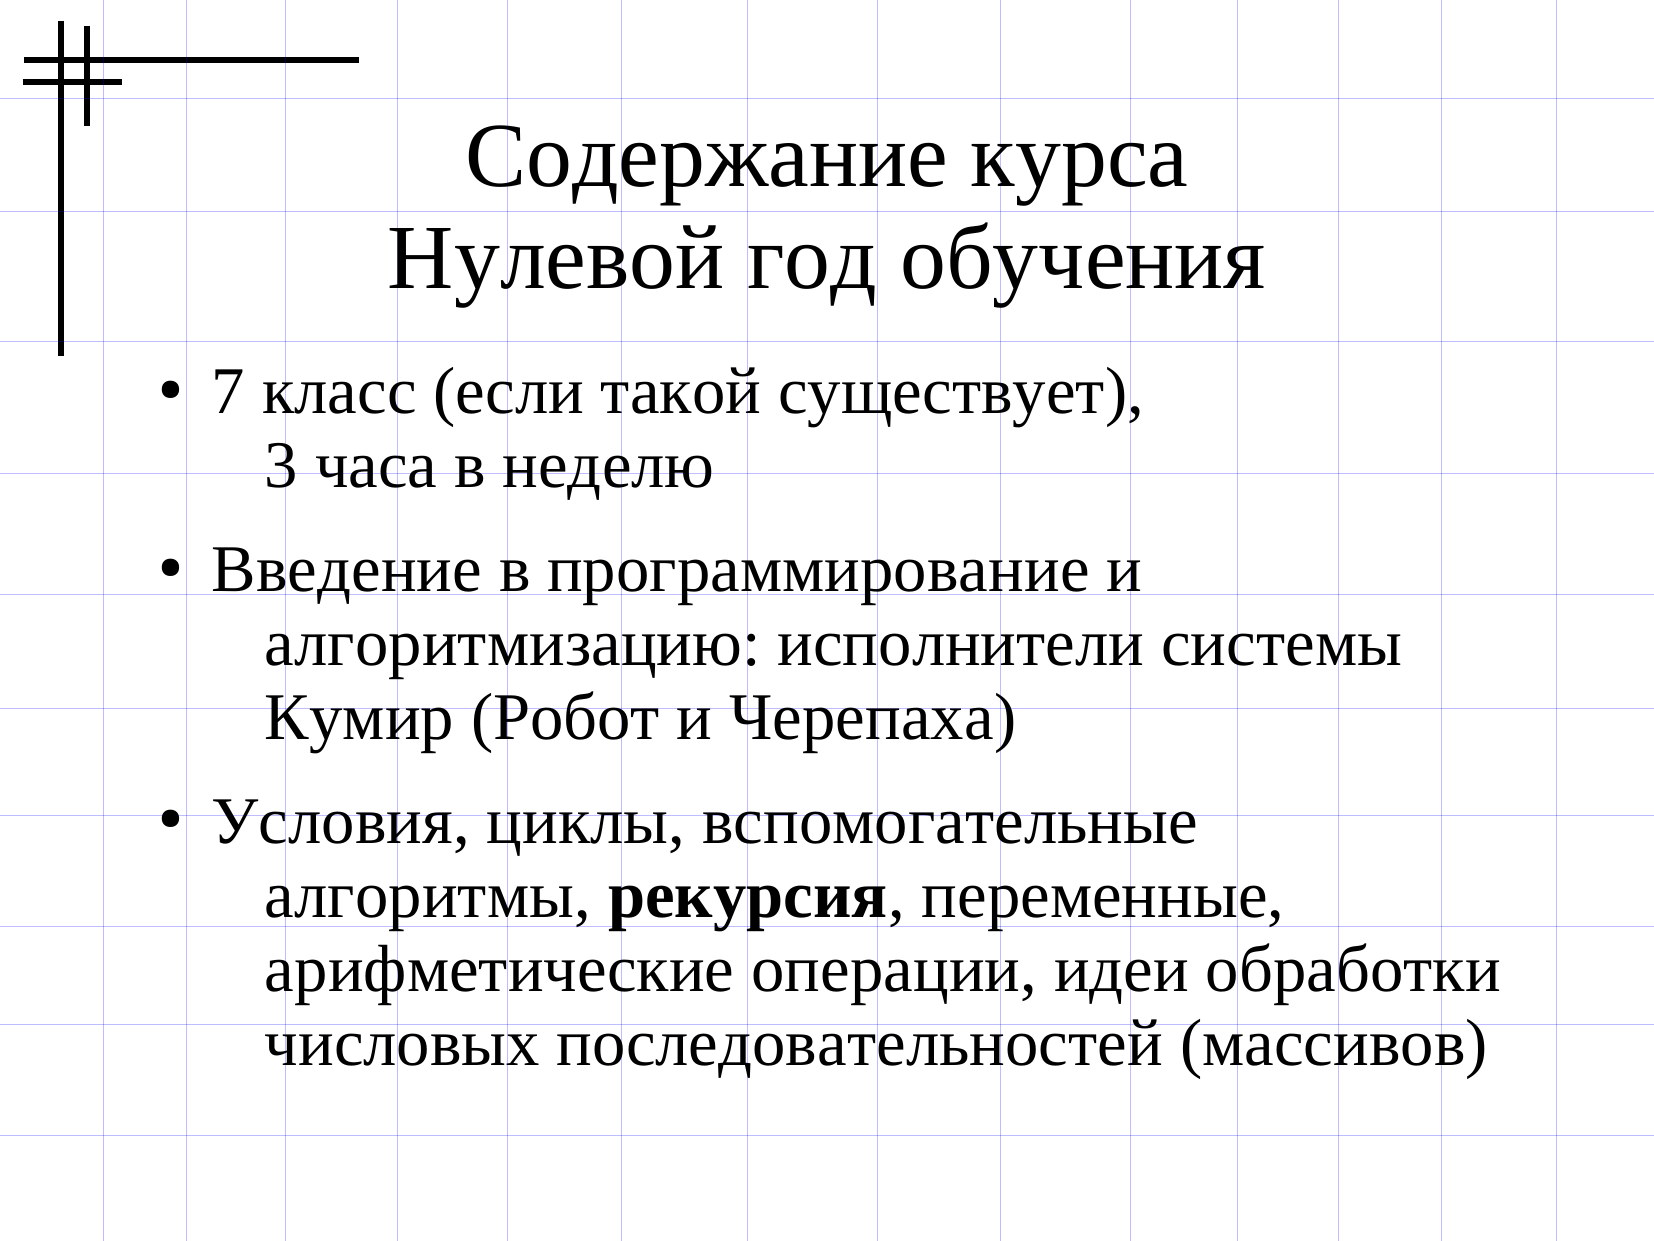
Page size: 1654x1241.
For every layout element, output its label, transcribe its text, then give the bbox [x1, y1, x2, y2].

title Содержание курса Нулевой год обучения [121, 102, 1534, 311]
list 7 класс (если такой существует), 3 часа в неделю Введение в программирование и алгоритмизацию: исполнители системы Кумир (Робот и Черепаха) Условия, циклы, вспомогательные алгоритмы, рекурсия, переменные, арифметические операции, идеи обработки числовых последовательностей (массивов) [123, 354, 1536, 1173]
